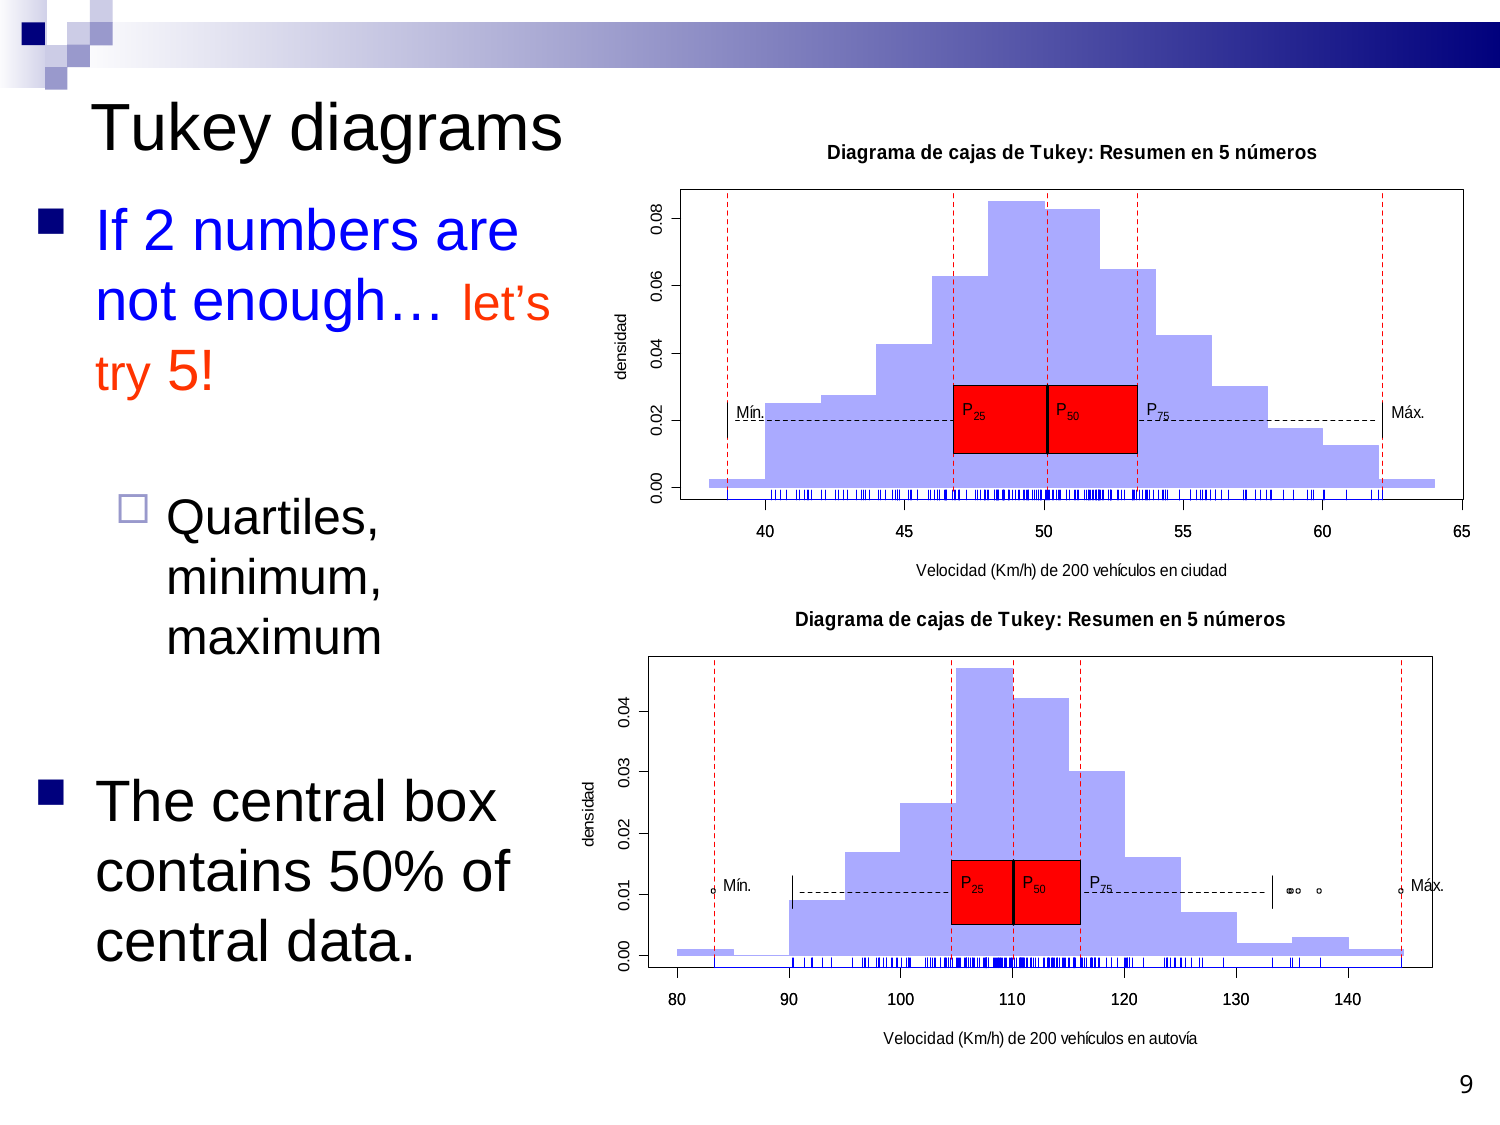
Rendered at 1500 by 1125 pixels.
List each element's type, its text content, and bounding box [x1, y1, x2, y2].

title Tukey diagrams [75, 75, 1426, 173]
list If 2 numbers are not enough… let’s try 5! Quartiles, minimum, maximum The central box contains 50% of central data. [19, 184, 587, 1047]
text_box <número> [1139, 1070, 1489, 1110]
text_box [575, 110, 1500, 1067]
